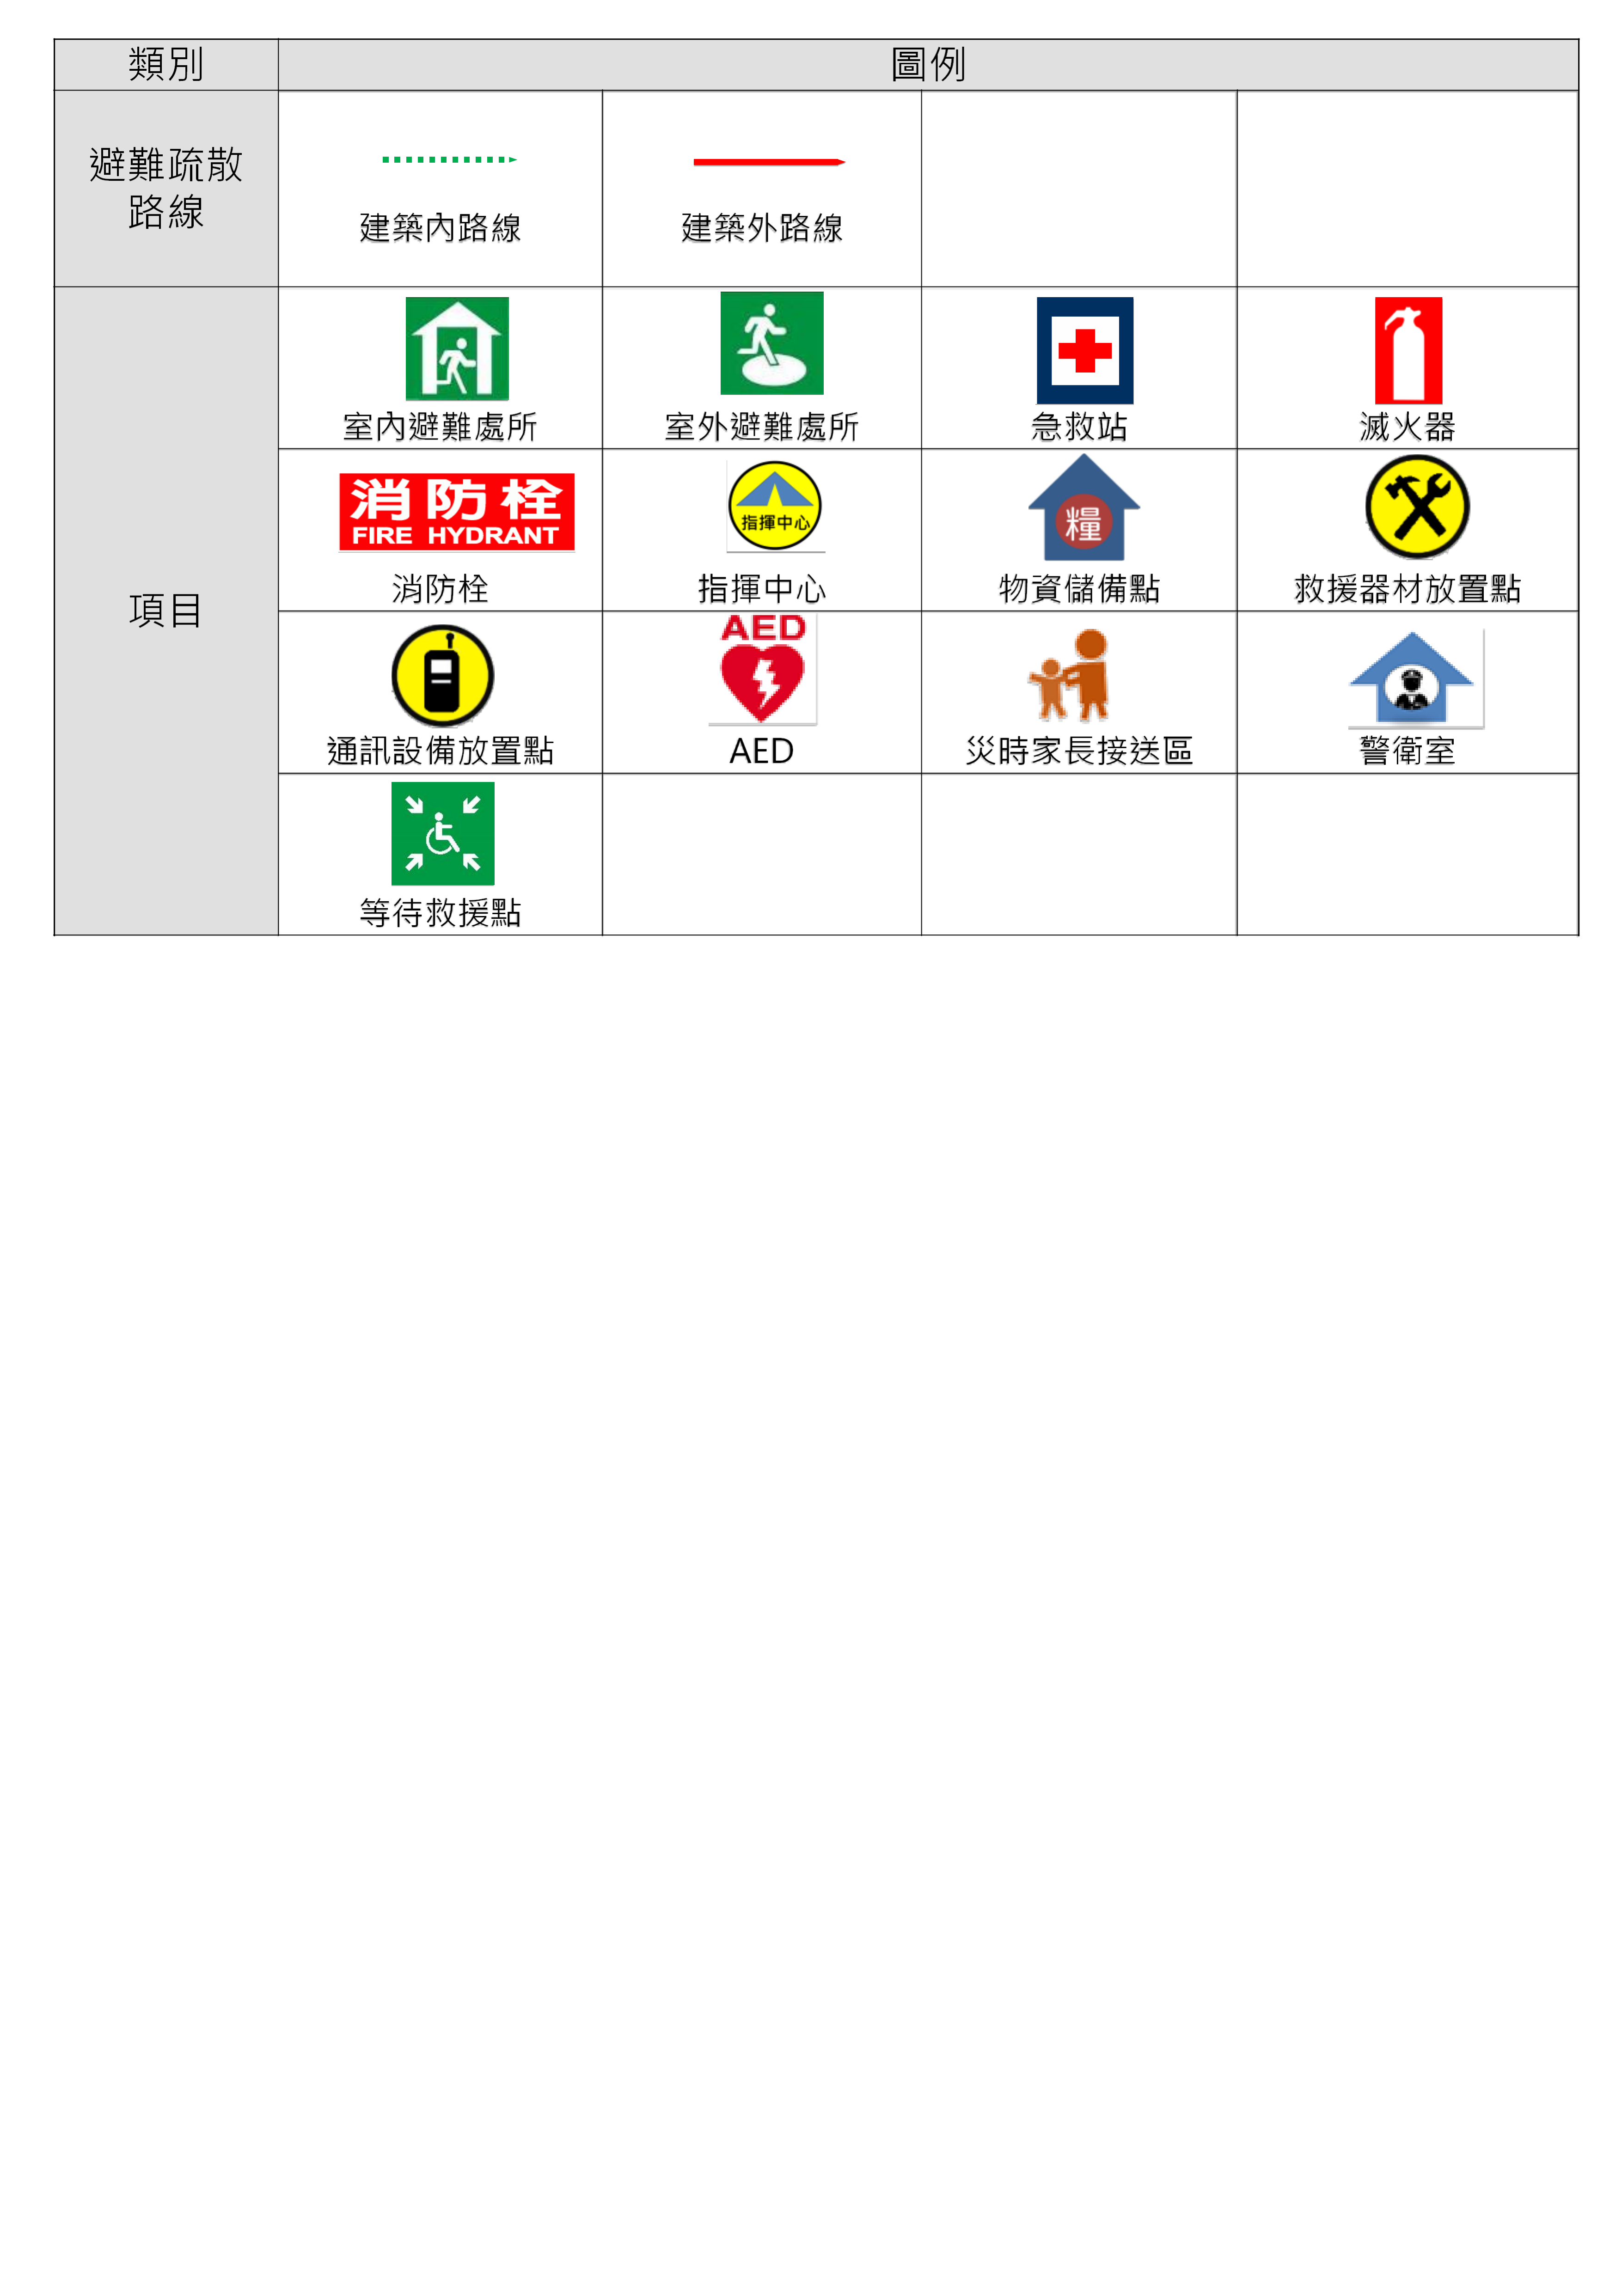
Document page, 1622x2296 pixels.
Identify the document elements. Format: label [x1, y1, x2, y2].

picture [49, 30, 1584, 941]
